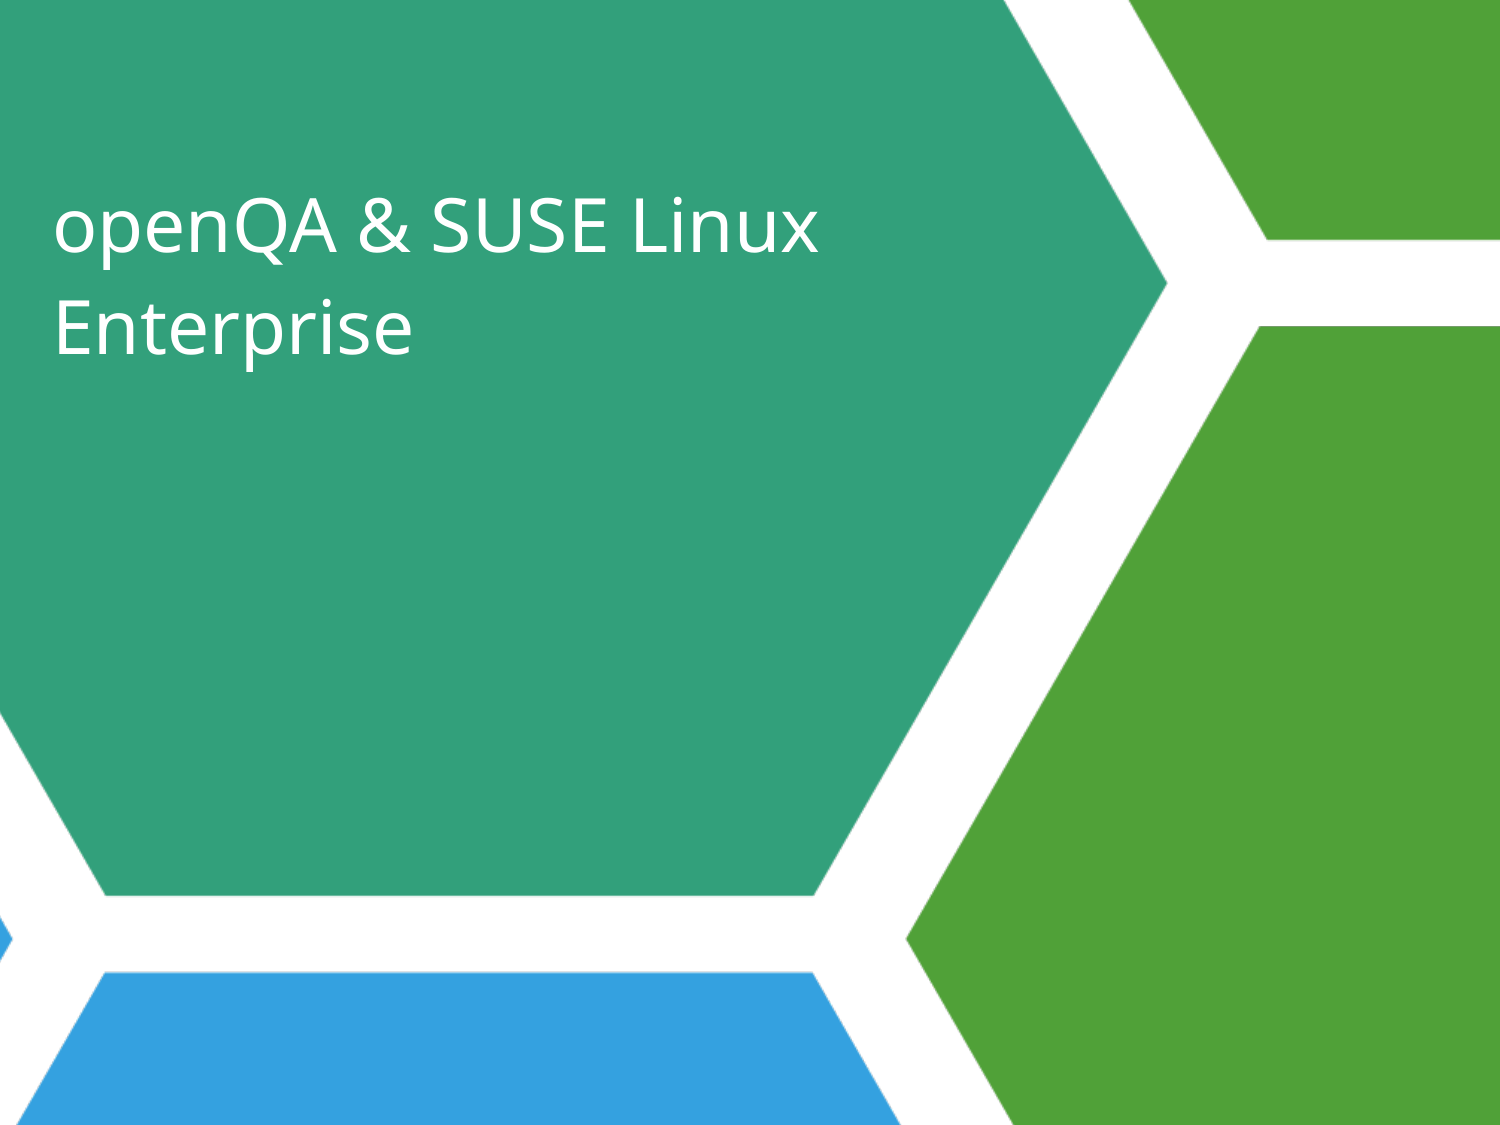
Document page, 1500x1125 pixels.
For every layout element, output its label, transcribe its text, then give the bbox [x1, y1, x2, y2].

title openQA & SUSE Linux Enterprise [52, 147, 1099, 401]
picture [0, 0, 1500, 1125]
